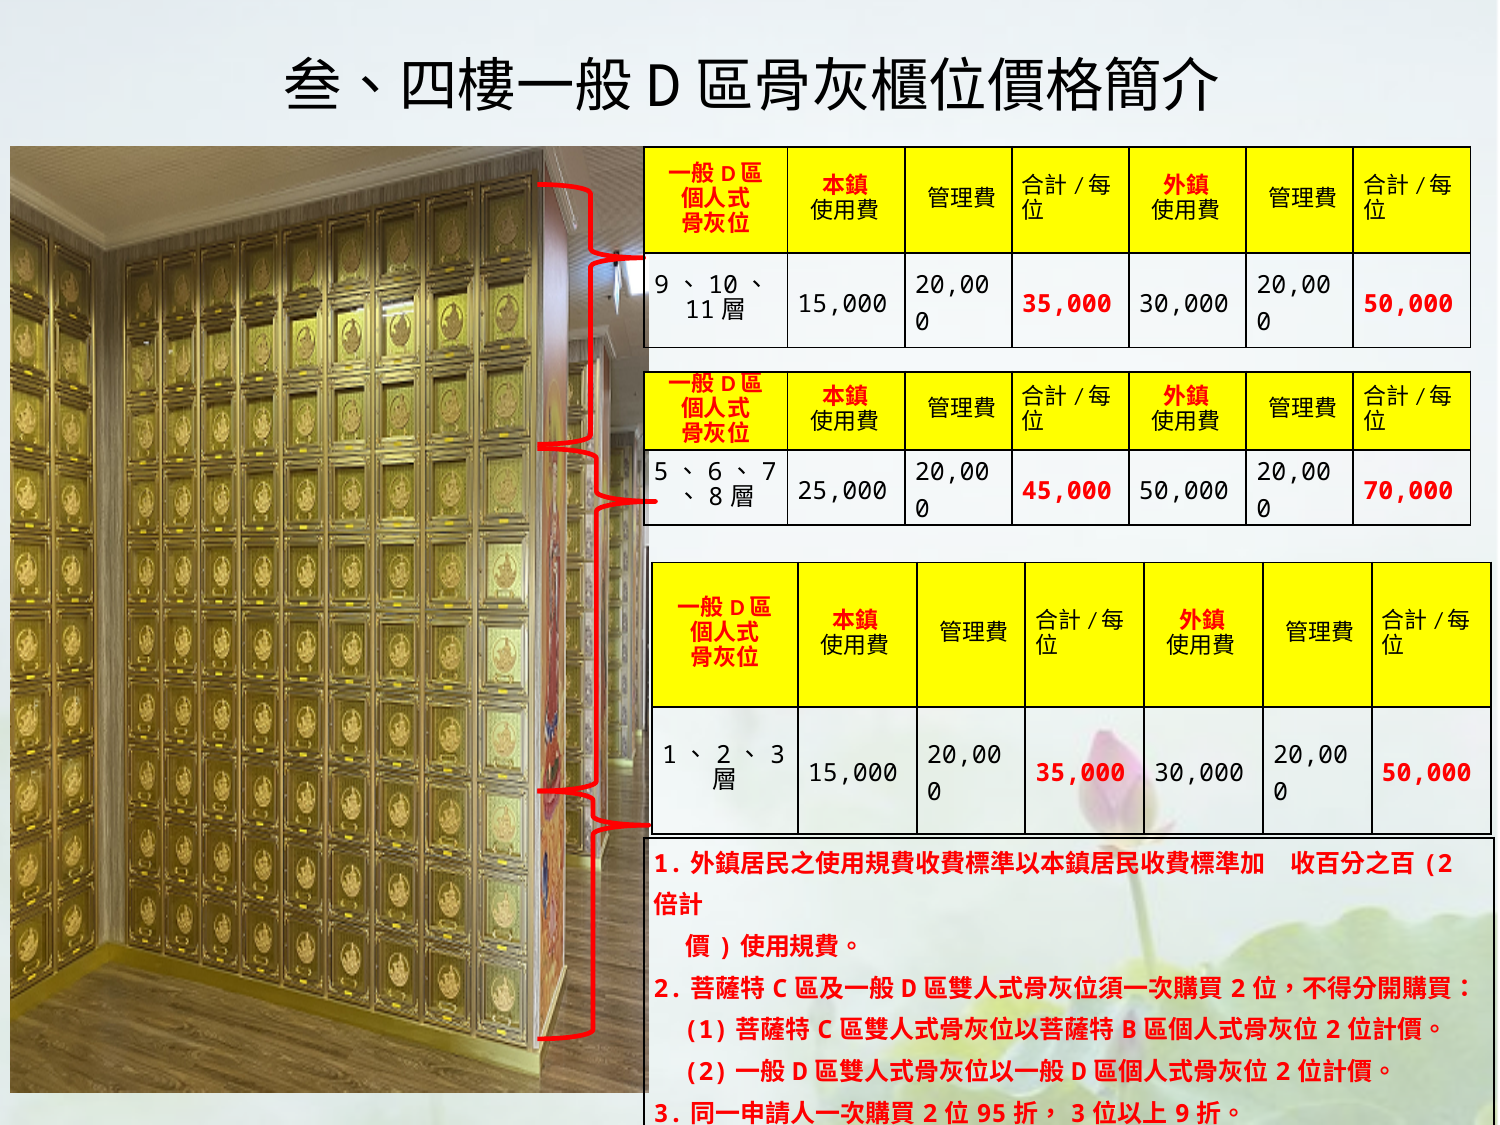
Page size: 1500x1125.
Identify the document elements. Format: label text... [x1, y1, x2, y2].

table_header 本鎮 使用費 [788, 148, 904, 252]
table_header 管理費 [906, 373, 1011, 449]
table_header 合計/每位 [1373, 563, 1490, 706]
table_cell 20,000 [1247, 254, 1352, 347]
table_header 合計/每位 [1354, 148, 1470, 252]
table_header 管理費 [1247, 373, 1352, 449]
table_header 一般D區 個人式 骨灰位 [653, 563, 797, 706]
table_cell 50,000 [1130, 451, 1245, 524]
table_header 外鎮 使用費 [1130, 373, 1245, 449]
table_cell 25,000 [788, 451, 904, 524]
table_cell 70,000 [1354, 451, 1470, 524]
table_cell 50,000 [1354, 254, 1470, 347]
title 叁、四樓一般D區骨灰櫃位價格簡介 [76, 25, 1427, 142]
table_header 管理費 [1247, 148, 1352, 252]
table_header 合計/每位 [1013, 148, 1128, 252]
table_cell 45,000 [1013, 451, 1128, 524]
table_cell 20,000 [906, 254, 1011, 347]
table_cell 20,000 [906, 451, 1011, 524]
table_cell 20,000 [918, 708, 1024, 833]
table_header 合計/每位 [1013, 373, 1128, 449]
table_cell 30,000 [1145, 708, 1262, 833]
table_cell 15,000 [788, 254, 904, 347]
table_cell 35,000 [1013, 254, 1128, 347]
table_cell 35,000 [1026, 708, 1143, 833]
picture [581, 505, 649, 822]
table_header 外鎮 使用費 [1145, 563, 1262, 706]
picture [10, 146, 649, 1093]
table_header 一般D區 個人式 骨灰位 [645, 373, 787, 449]
table_header 合計/每位 [1354, 373, 1470, 449]
table_header 管理費 [918, 563, 1024, 706]
table_header 1.外鎮居民之使用規費收費標準以本鎮居民收費標準加 收百分之百(2倍計 價)使用規費。 2.菩薩特C區及一般D區雙人式骨灰位須一次購買2位，不得分開購買： (1)菩薩特C區雙人式骨灰位以菩薩特B區個人式骨灰位2位計價。 (2)一般D區雙人式骨灰位以一般D區個人式骨灰位2位計價。 3.同一申請人一次購買2位95折，3位以上9折。 4.管理費恕不優惠。 [645, 839, 1493, 1125]
table_header 管理費 [906, 148, 1011, 252]
table_header 一般D區 個人式 骨灰位 [645, 148, 787, 252]
table_cell 30,000 [1130, 254, 1245, 347]
picture [562, 261, 649, 498]
table_header 管理費 [1264, 563, 1371, 706]
table_header 本鎮 使用費 [799, 563, 916, 706]
table_cell 9、10、11層 [645, 254, 787, 347]
table_header 合計/每位 [1026, 563, 1143, 706]
table_cell 5、6、7、8層 [645, 451, 787, 524]
table_cell 20,000 [1247, 451, 1352, 524]
table_cell 15,000 [799, 708, 916, 833]
table_header 本鎮 使用費 [788, 373, 904, 449]
table_cell 1、2、3層 [653, 708, 797, 833]
table_cell 50,000 [1373, 708, 1490, 833]
table_cell 20,000 [1264, 708, 1371, 833]
table_header 外鎮 使用費 [1130, 148, 1245, 252]
